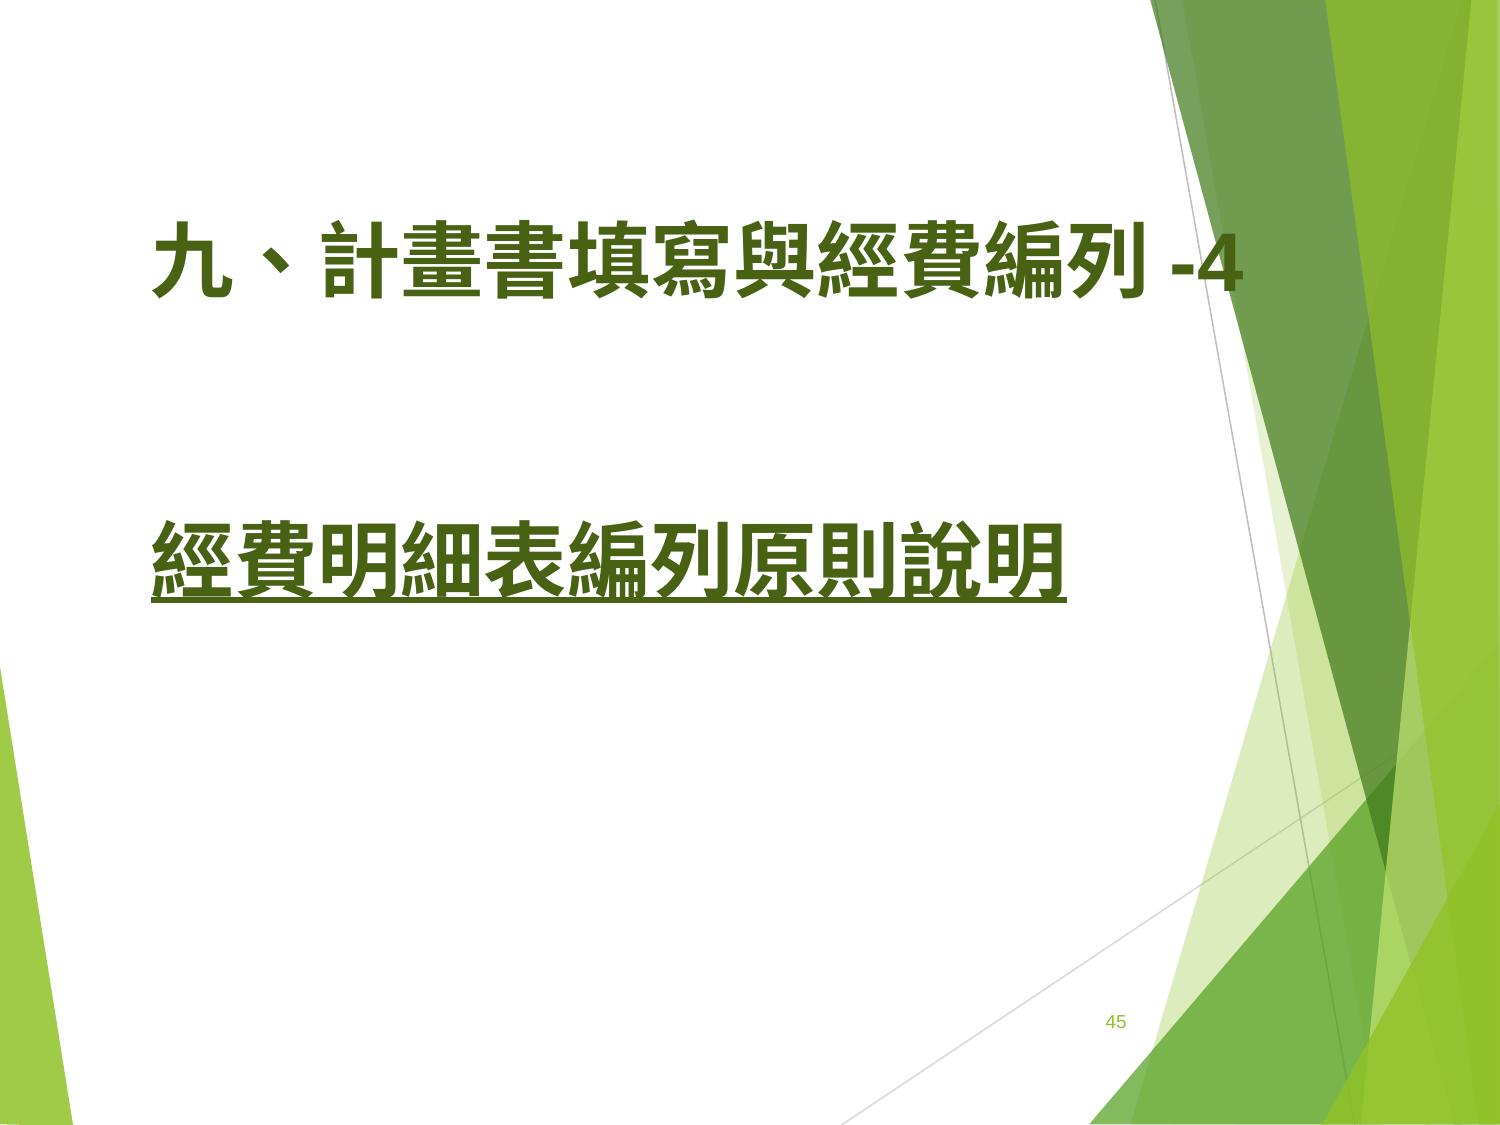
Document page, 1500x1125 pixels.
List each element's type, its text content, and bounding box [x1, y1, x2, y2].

text_box <編號> [1057, 991, 1142, 1052]
text_box 九、計畫書填寫與經費編列-4 經費明細表編列原則說明 [135, 200, 1401, 616]
